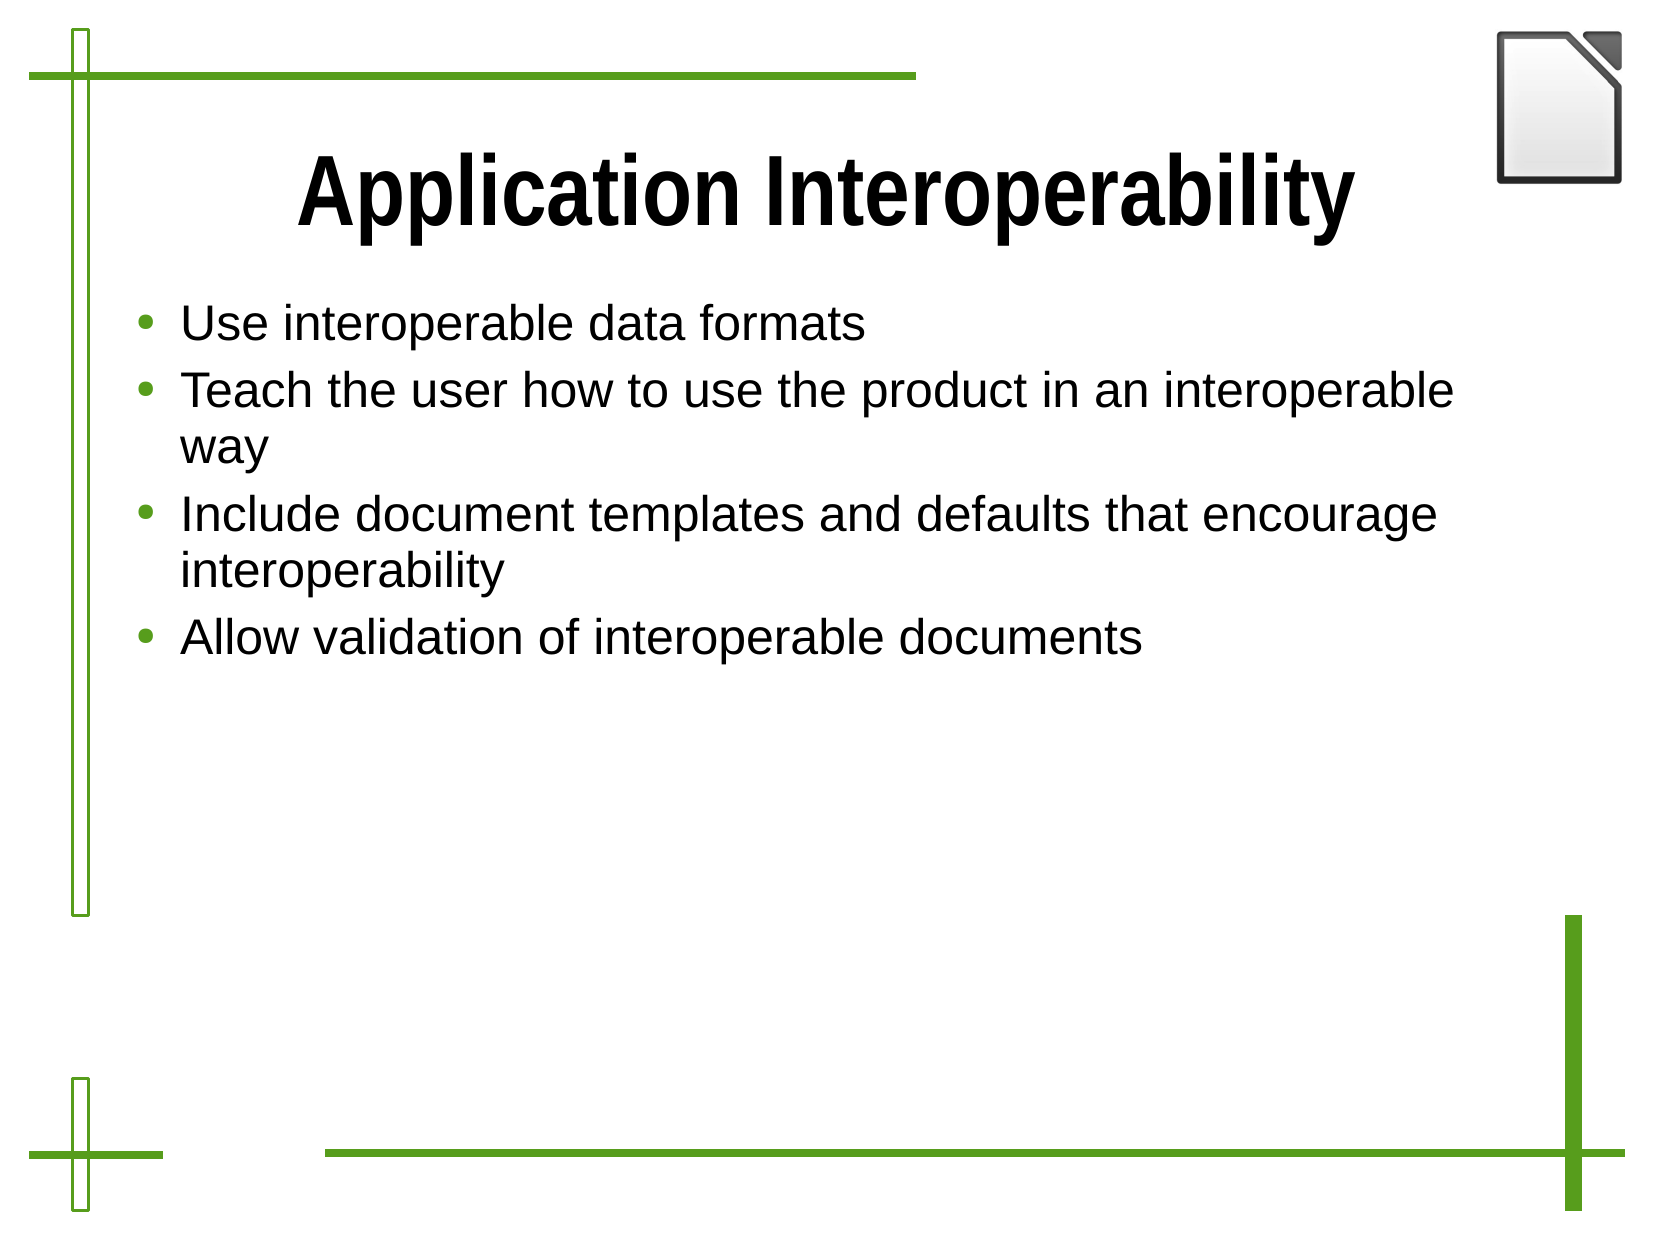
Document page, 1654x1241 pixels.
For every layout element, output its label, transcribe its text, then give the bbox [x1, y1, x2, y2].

picture [1494, 29, 1624, 186]
title Application Interoperability [118, 118, 1536, 260]
list Use interoperable data formats Teach the user how to use the product in an interoperable way Include document templates and defaults that encourage interoperability Allow validation of interoperable documents [118, 295, 1536, 1123]
